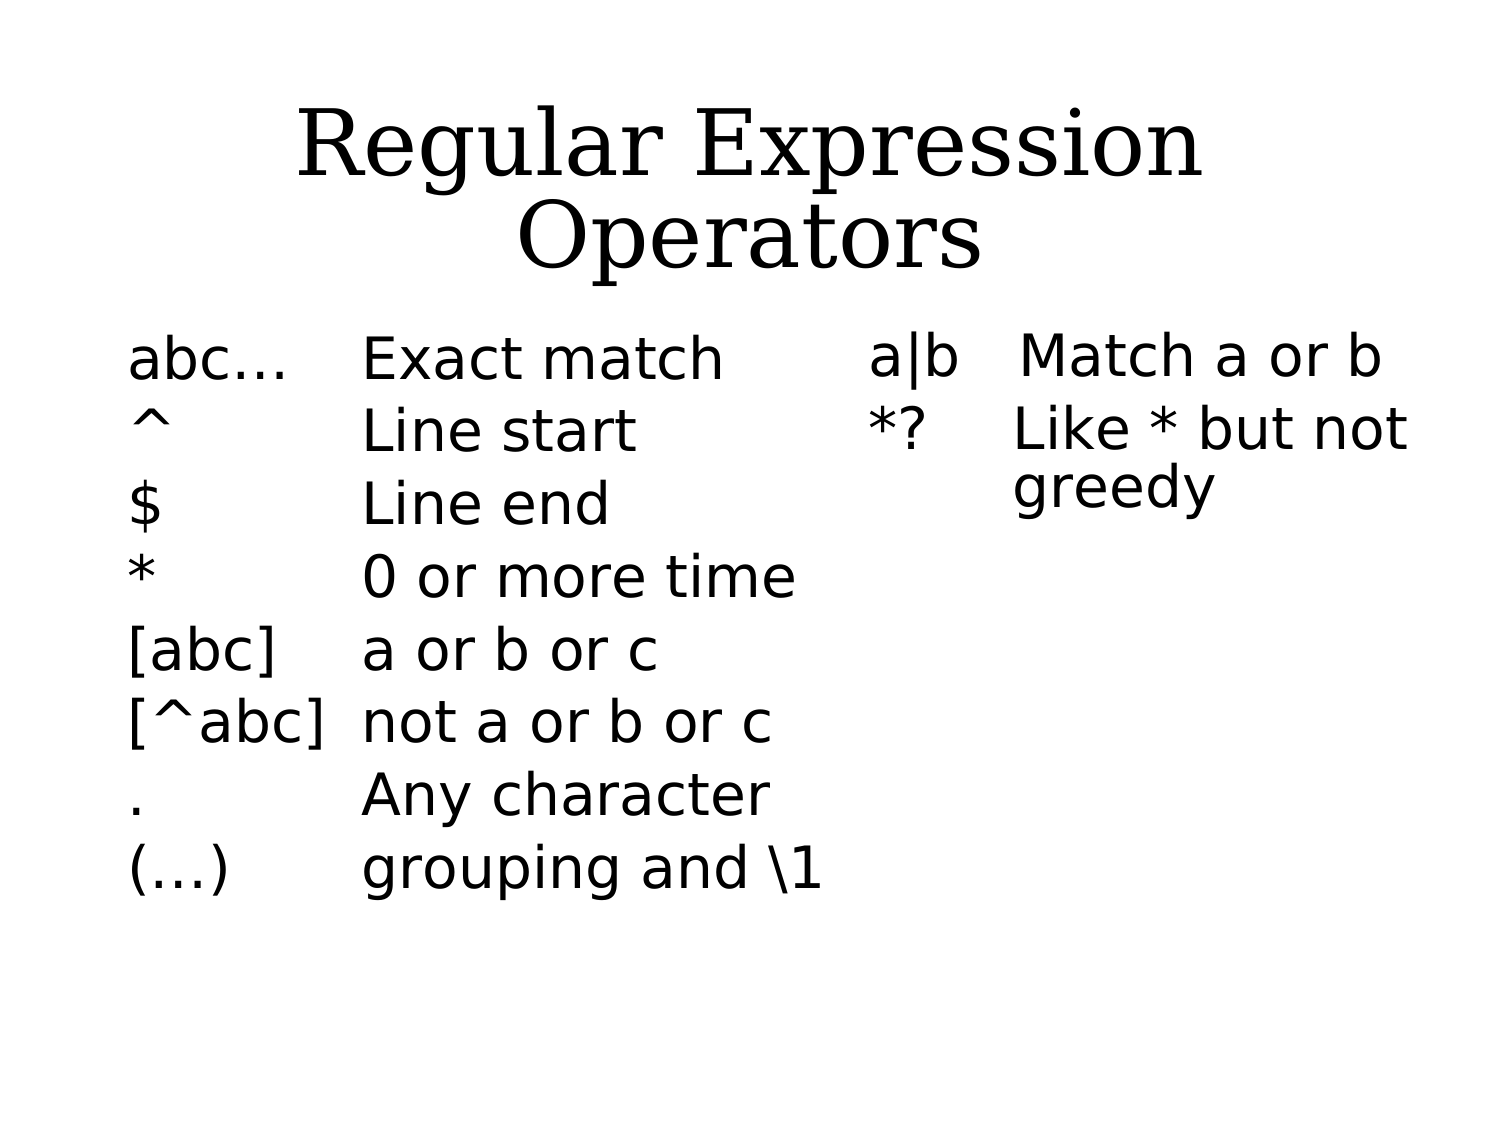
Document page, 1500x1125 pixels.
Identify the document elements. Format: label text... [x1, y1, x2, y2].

list a|b Match a or b *? Like * but not greedy [853, 322, 1479, 998]
title Regular Expression Operators [112, 86, 1388, 301]
list abc… Exact match ^ Line start $ Line end * 0 or more time [abc] a or b or c [^abc] not a or b or c . Any character (…) grouping and \1 [112, 324, 861, 1000]
